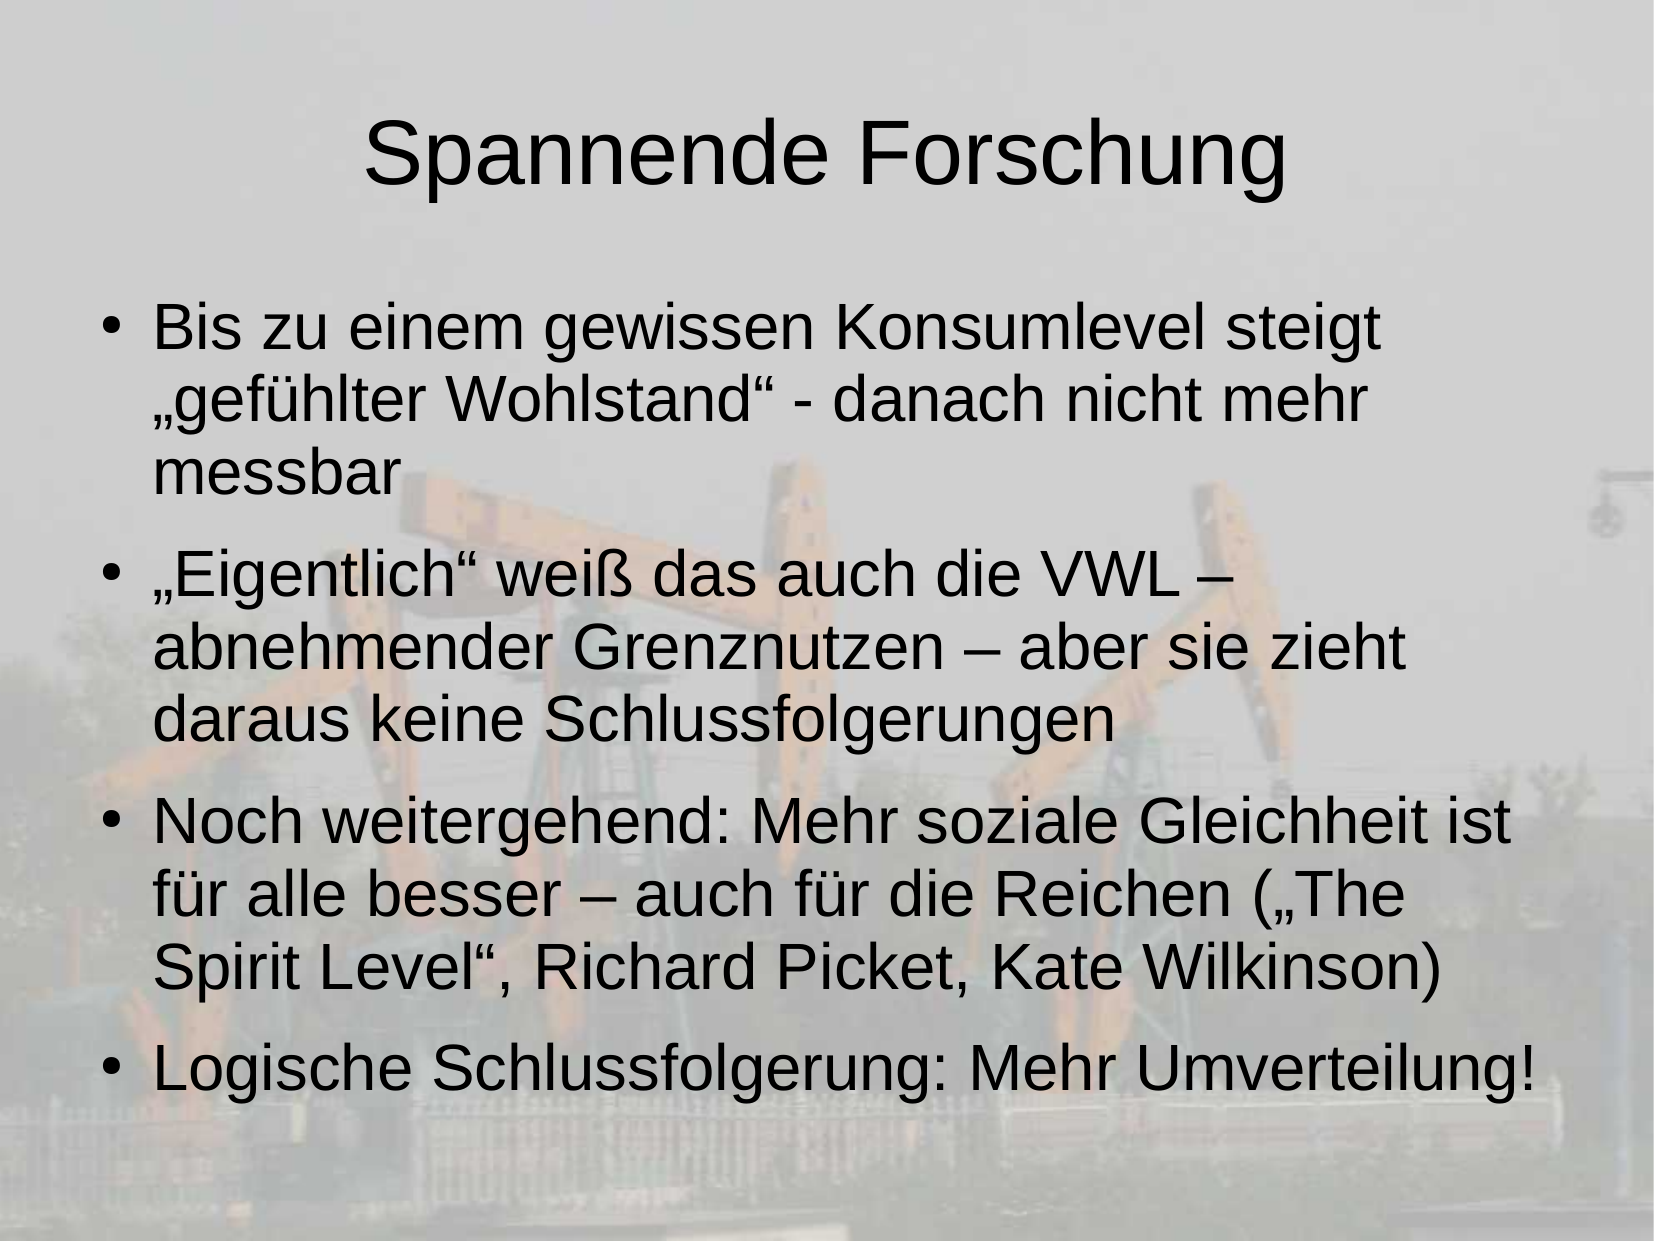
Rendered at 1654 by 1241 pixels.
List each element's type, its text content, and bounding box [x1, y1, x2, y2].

picture [0, 0, 1654, 1241]
list Bis zu einem gewissen Konsumlevel steigt „gefühlter Wohlstand“ - danach nicht mehr messbar „Eigentlich“ weiß das auch die VWL – abnehmender Grenznutzen – aber sie zieht daraus keine Schlussfolgerungen Noch weitergehend: Mehr soziale Gleichheit ist für alle besser – auch für die Reichen („The Spirit Level“, Richard Picket, Kate Wilkinson) Logische Schlussfolgerung: Mehr Umverteilung! [82, 290, 1571, 1109]
title Spannende Forschung [82, 49, 1571, 257]
